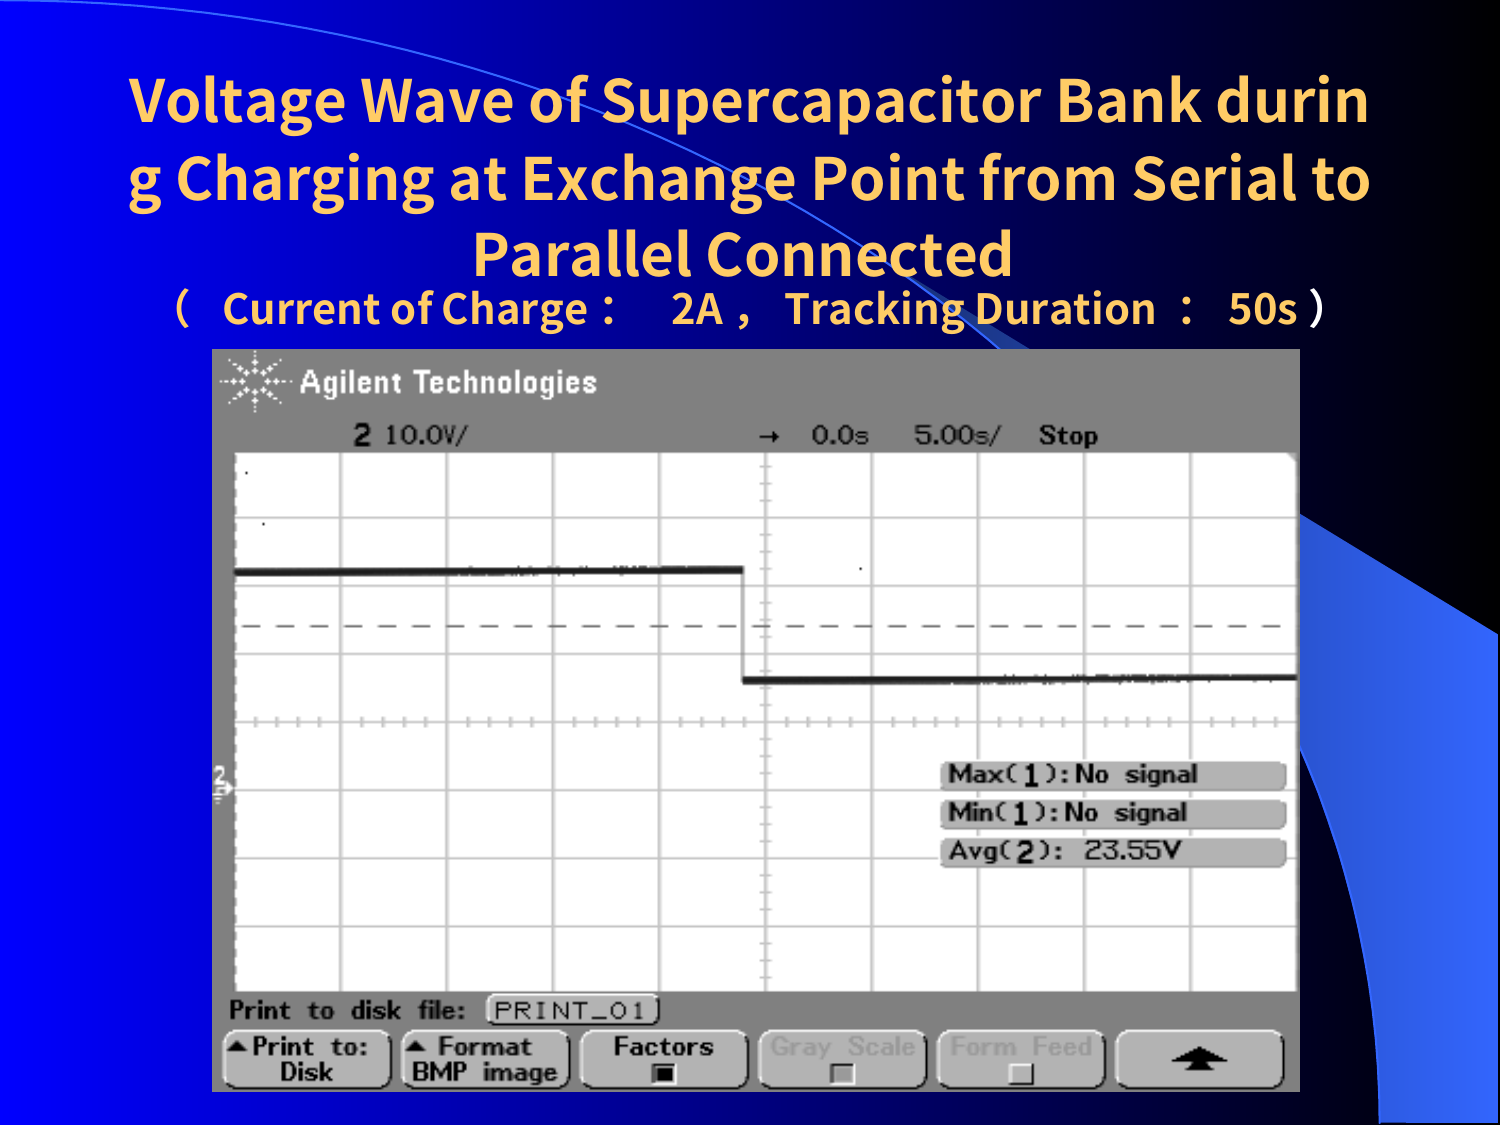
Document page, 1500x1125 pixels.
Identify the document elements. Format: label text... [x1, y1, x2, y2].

chart [212, 350, 1300, 1092]
text_box Voltage Wave of Supercapacitor Bank during Charging at Exchange Point from Serial to Parallel Connected （ Current of Charge： 2A，Tracking Duration ：50s） [99, 50, 1401, 342]
